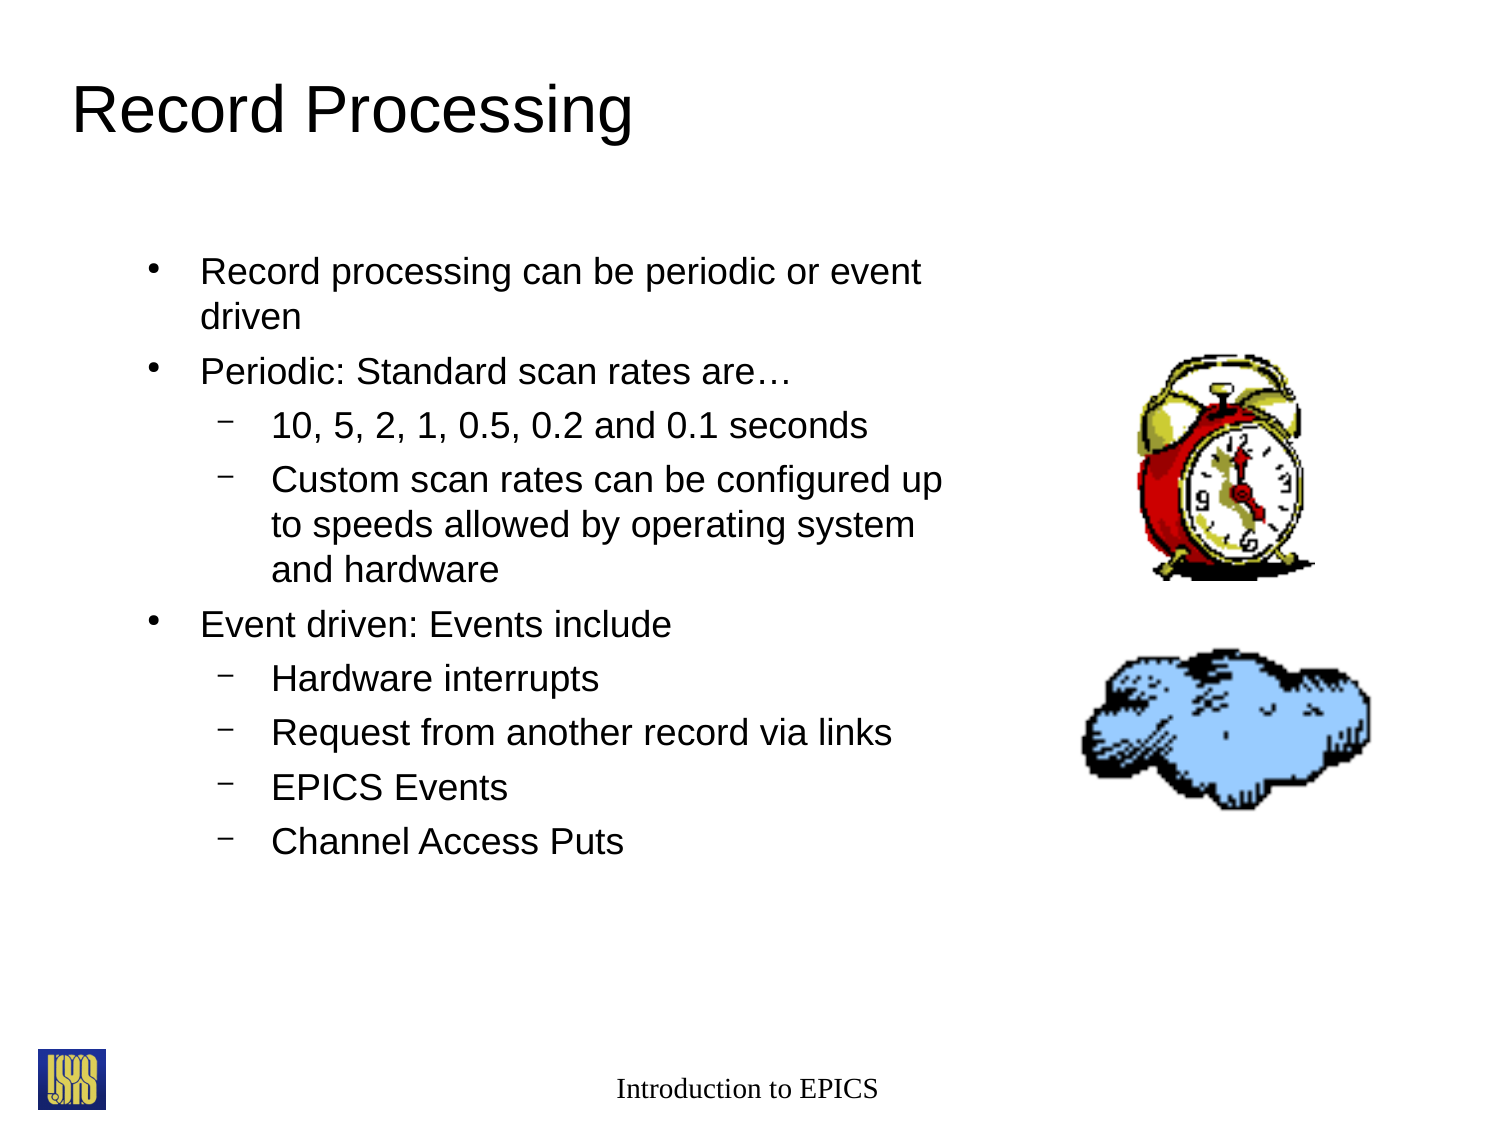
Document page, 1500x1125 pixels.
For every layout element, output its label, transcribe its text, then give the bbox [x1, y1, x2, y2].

title Record Processing [21, 65, 1459, 154]
picture [38, 1049, 106, 1110]
list Record processing can be periodic or event driven Periodic: Standard scan rates are… 10, 5, 2, 1, 0.5, 0.2 and 0.1 seconds Custom scan rates can be configured up to speeds allowed by operating system and hardware Event driven: Events include Hardware interrupts Request from another record via links EPICS Events Channel Access Puts [114, 239, 983, 870]
picture [1089, 247, 1315, 581]
picture [1043, 618, 1420, 923]
